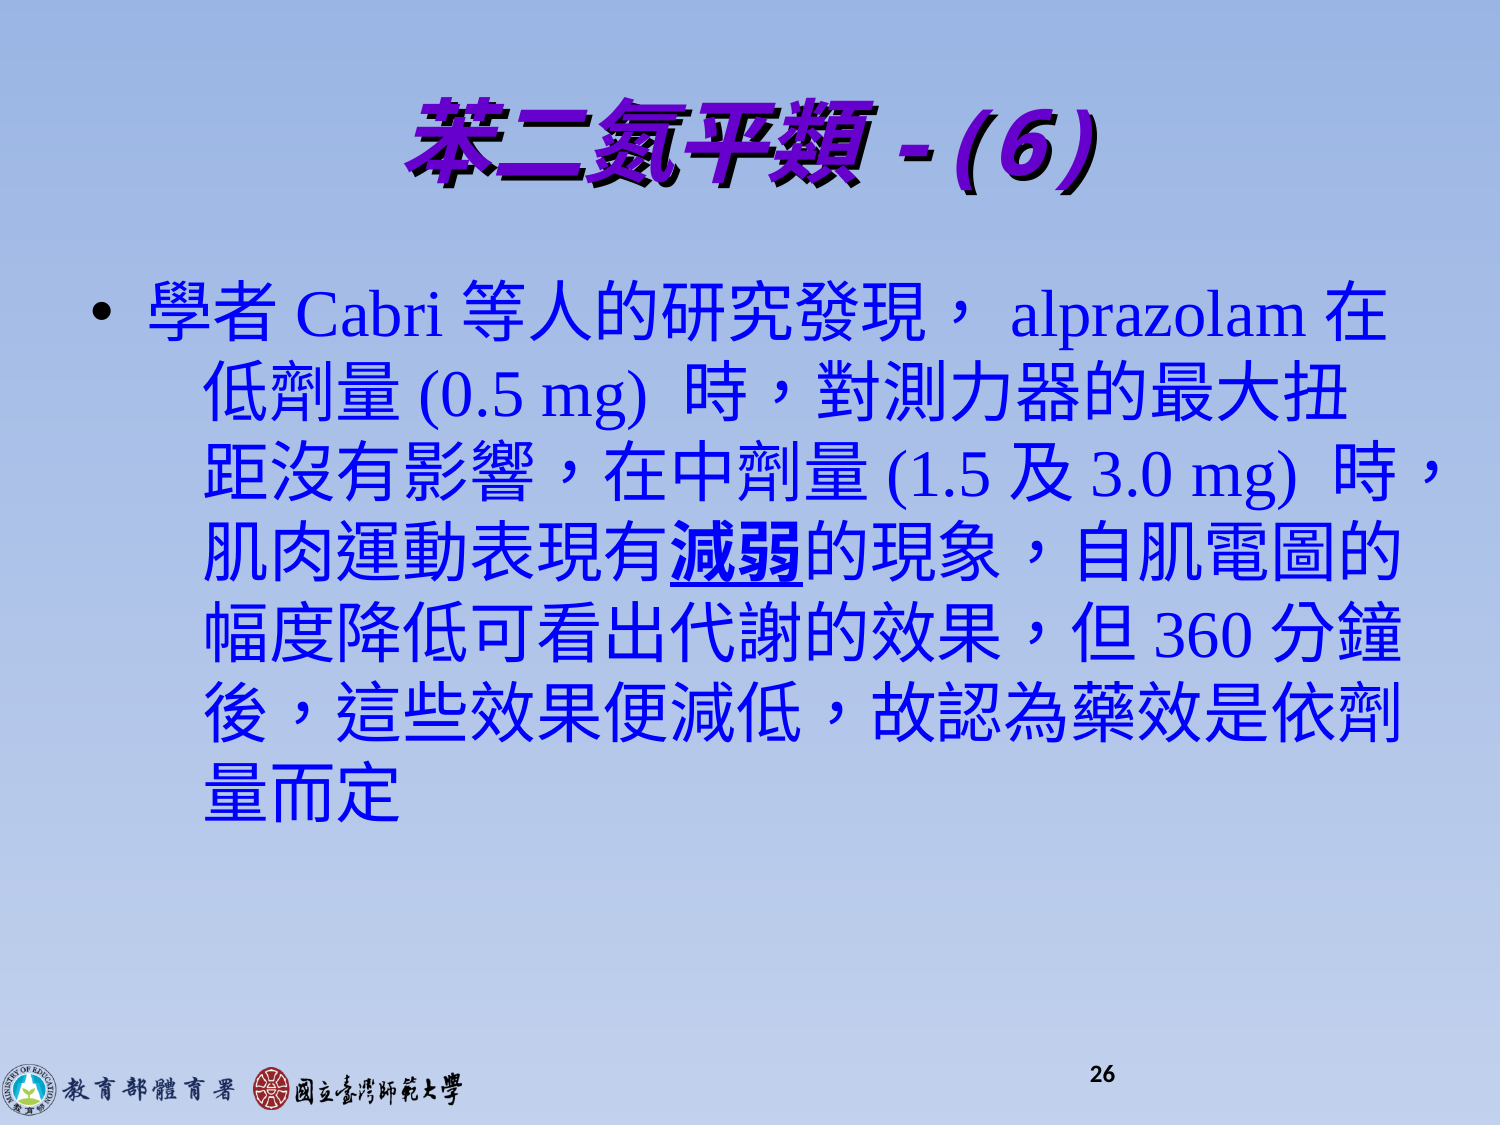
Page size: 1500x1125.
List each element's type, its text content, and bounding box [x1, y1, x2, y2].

title 苯二氮平類-(6) [75, 45, 1426, 233]
list 學者Cabri等人的研究發現，alprazolam在低劑量(0.5 mg) 時，對測力器的最大扭距沒有影響，在中劑量(1.5及3.0 mg) 時，肌肉運動表現有減弱的現象，自肌電圖的幅度降低可看出代謝的效果，但360分鐘後，這些效果便減低，故認為藥效是依劑量而定 [75, 262, 1426, 1005]
text_box [1074, 1042, 1426, 1103]
